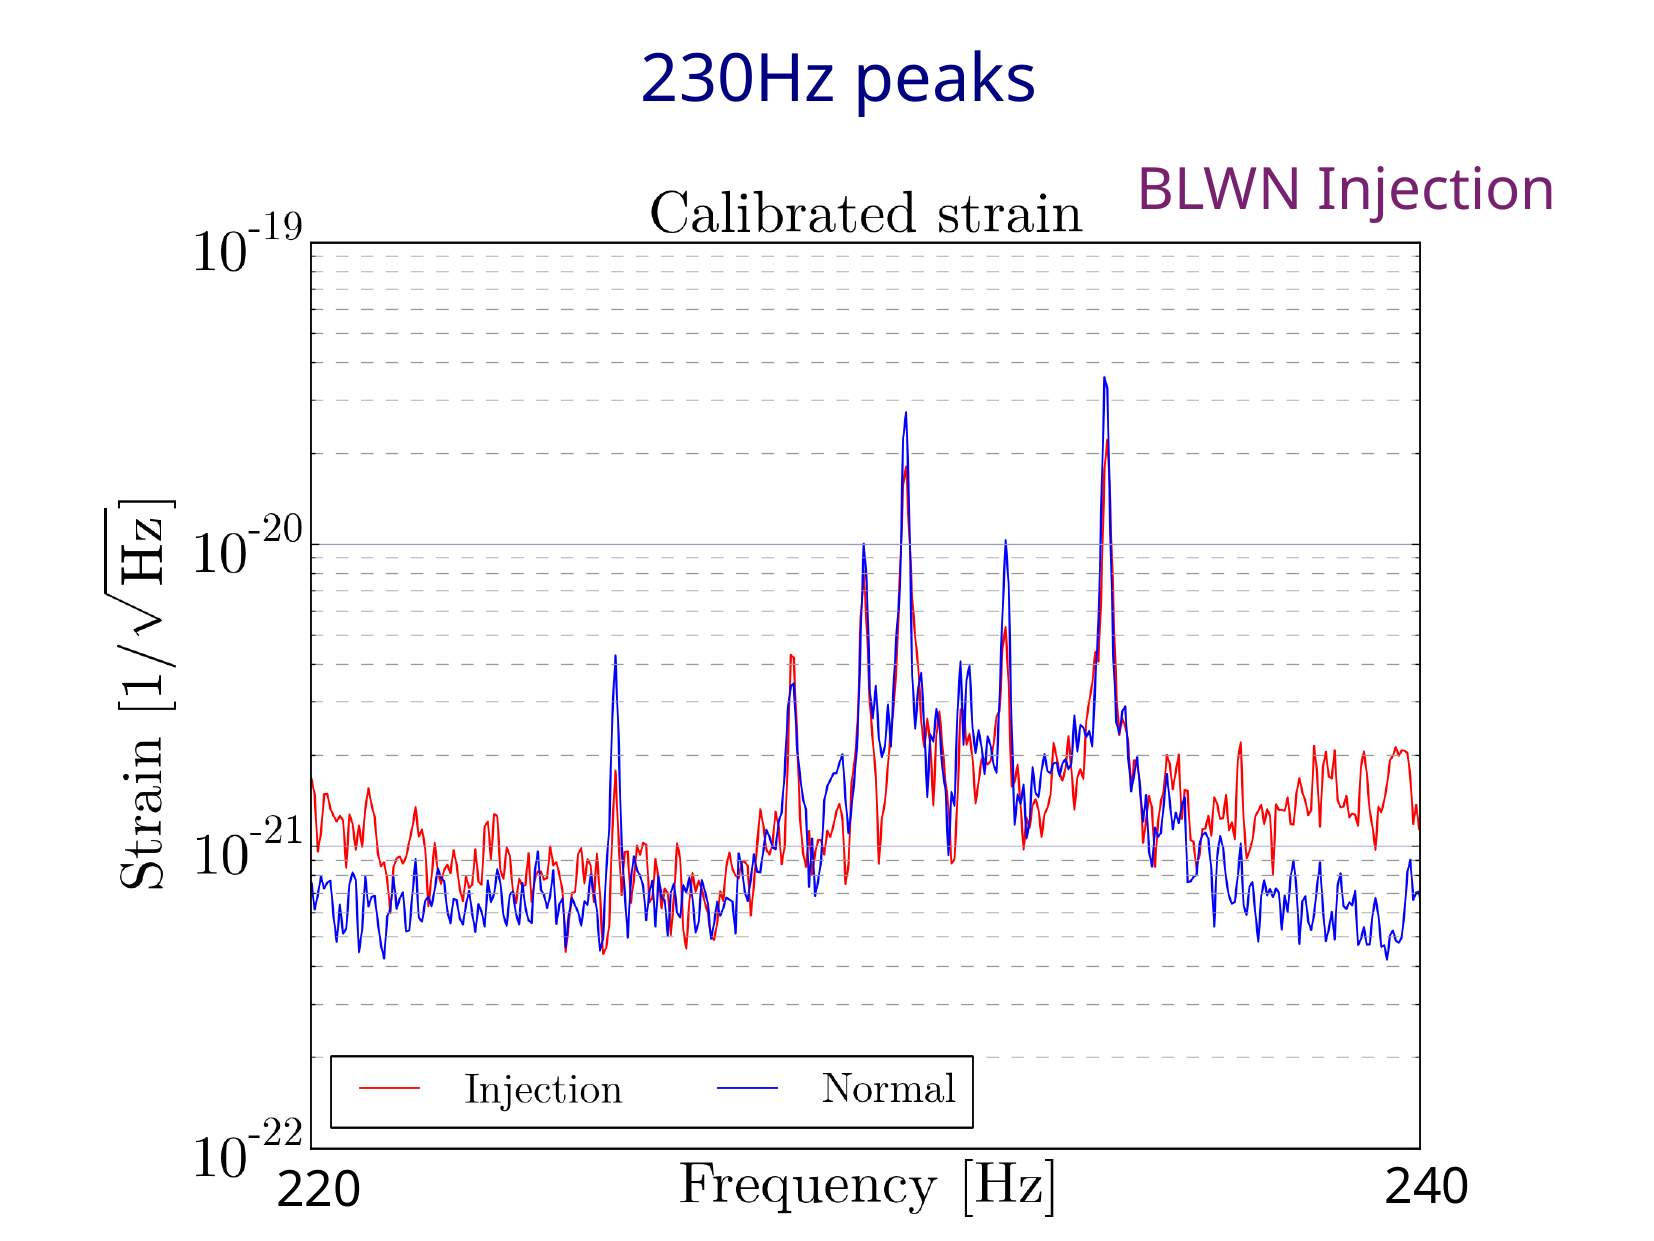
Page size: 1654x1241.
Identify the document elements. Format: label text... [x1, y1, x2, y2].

text_box 230Hz peaks [625, 22, 1031, 119]
text_box BLWN Injection [1122, 139, 1551, 225]
text_box 220 [261, 1145, 367, 1232]
picture [82, 178, 1433, 1229]
text_box 240 [1370, 1142, 1475, 1229]
